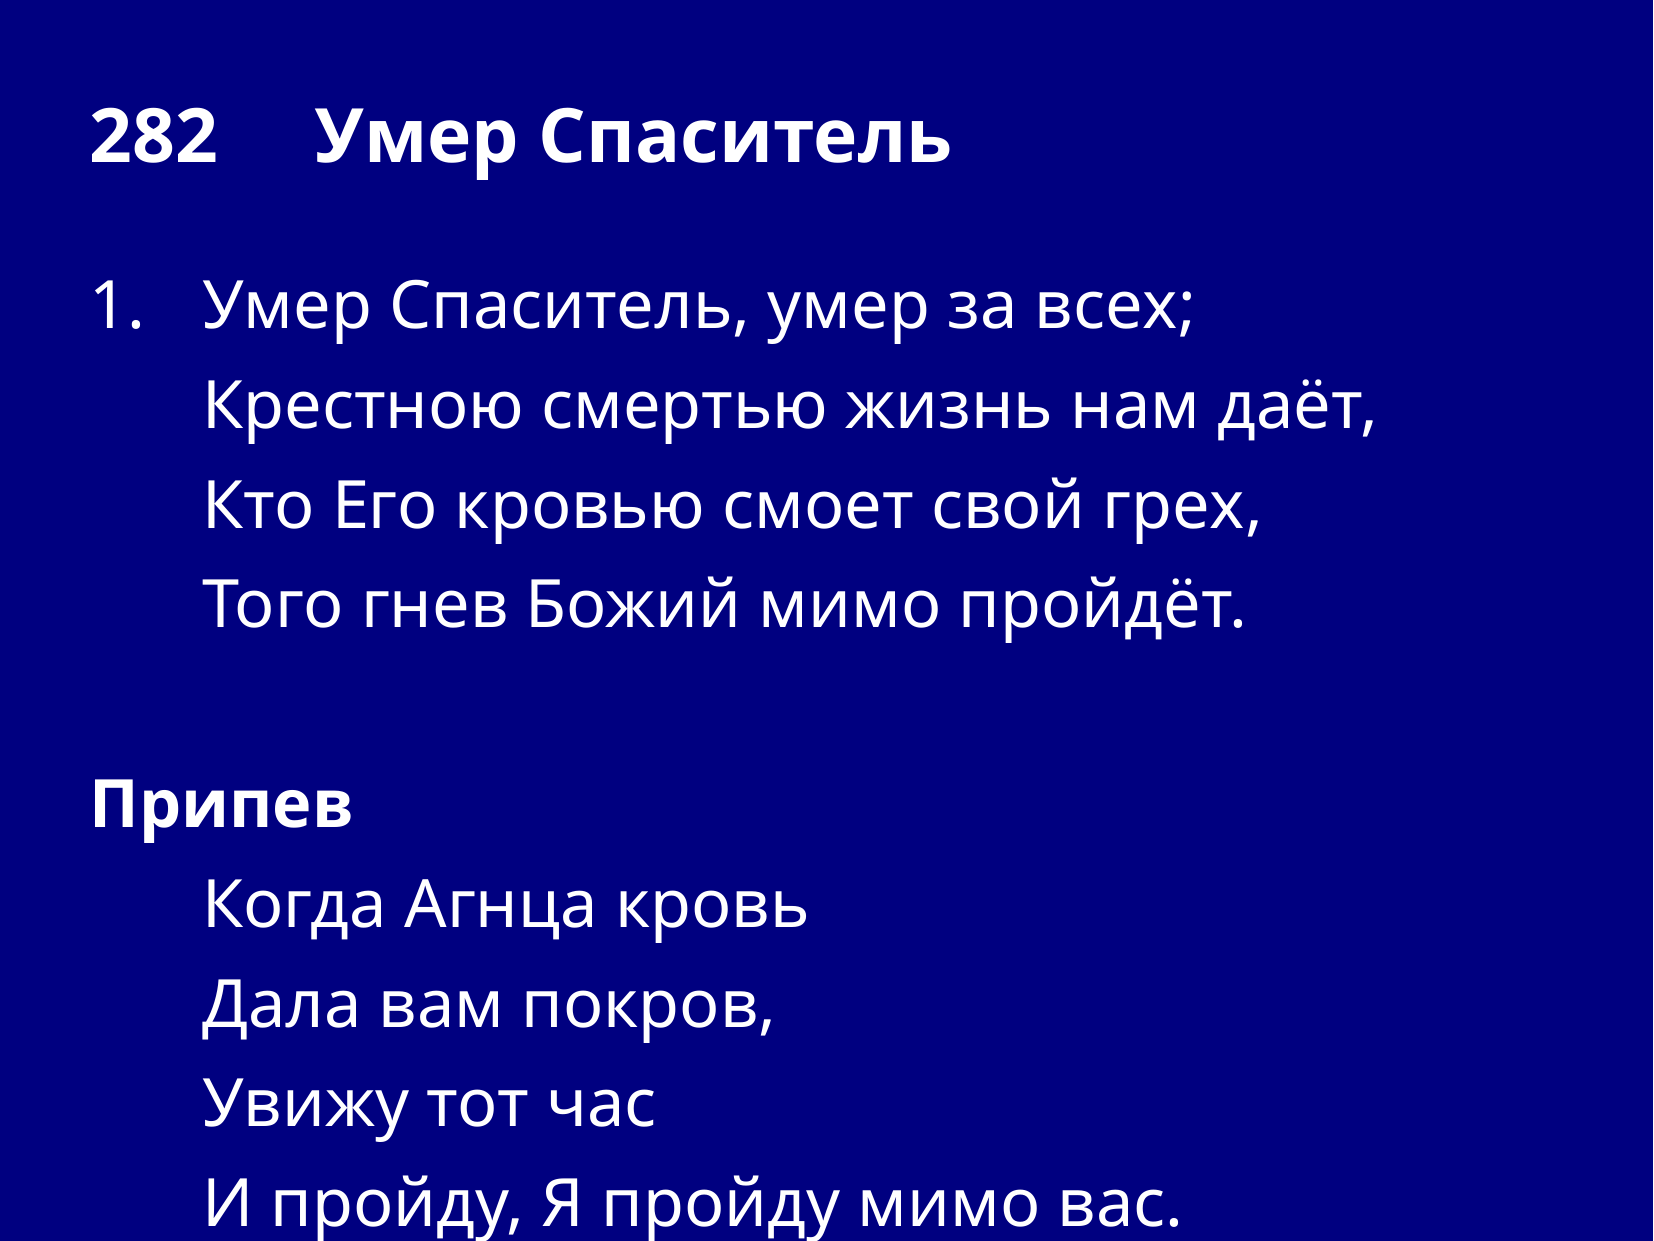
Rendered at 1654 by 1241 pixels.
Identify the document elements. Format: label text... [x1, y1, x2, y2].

text_box 1. Умер Спаситель, умер за всех; Крестною смертью жизнь нам даёт, Кто Его кровью смоет свой грех, Того гнев Божий мимо пройдёт. Припев Когда Агнца кровь Дала вам покров, Увижу тот час И пройду, Я пройду мимо вас. [75, 188, 1576, 1163]
text_box 282 Умер Спаситель [75, 75, 1576, 188]
